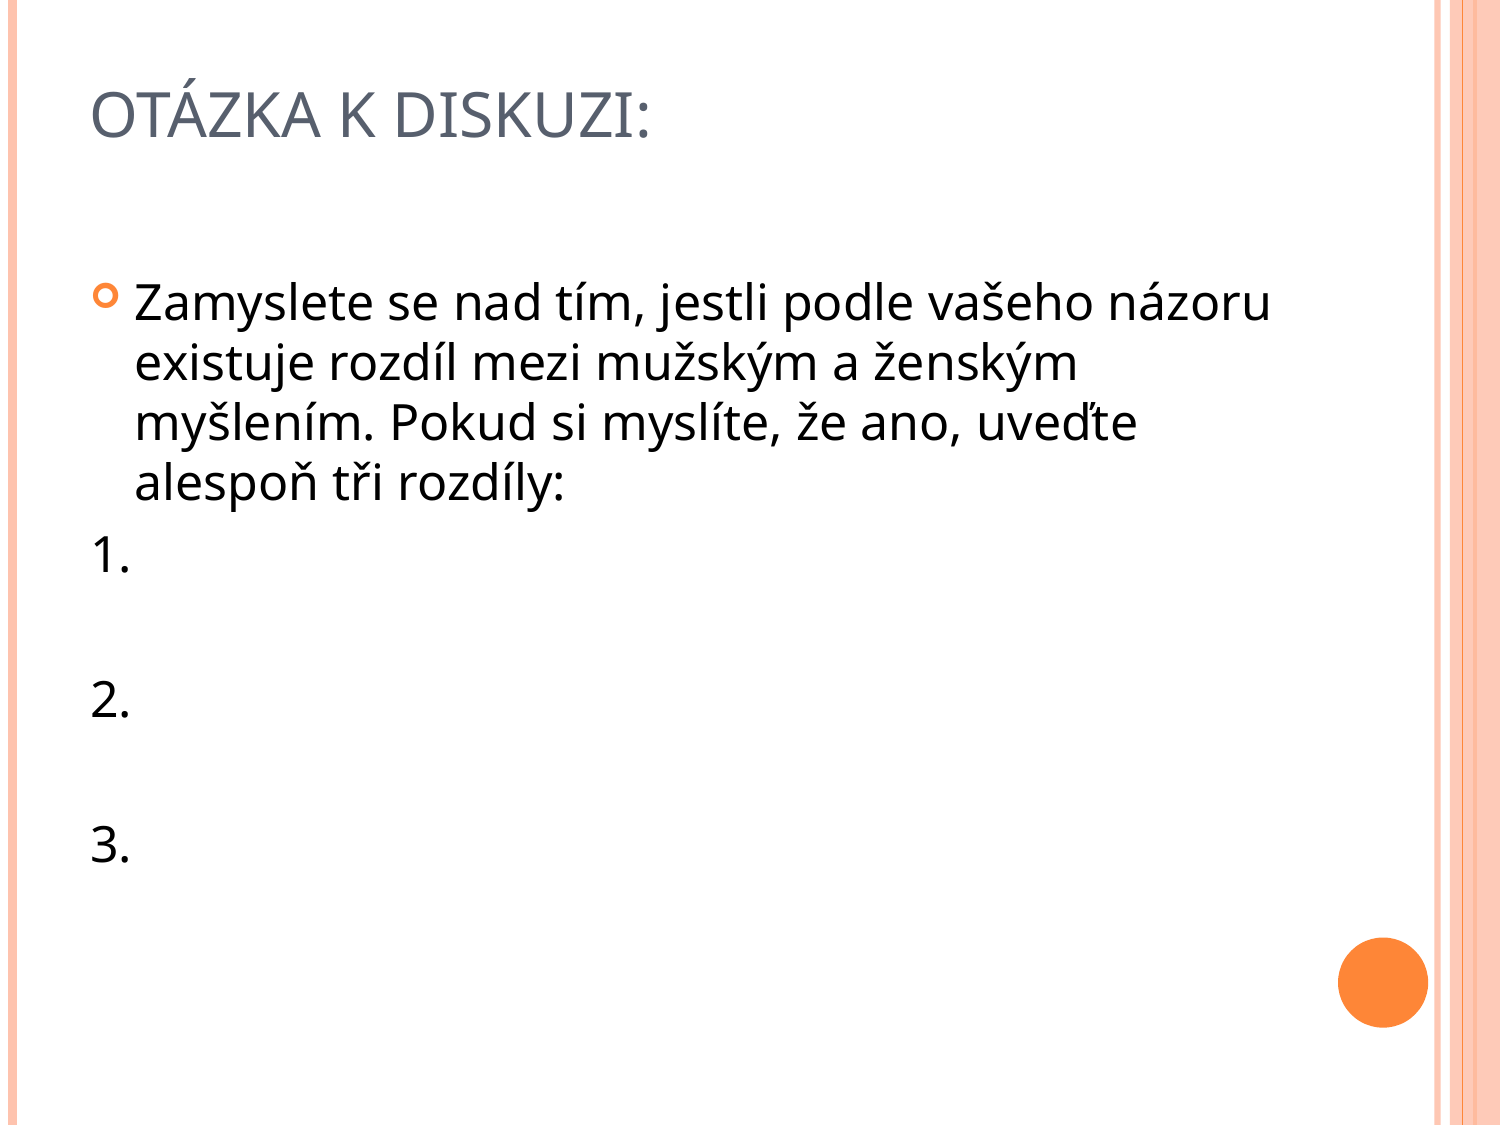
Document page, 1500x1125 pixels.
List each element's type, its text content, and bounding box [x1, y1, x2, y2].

title OTÁZKA K DISKUZI: [74, 44, 1300, 233]
list Zamyslete se nad tím, jestli podle vašeho názoru existuje rozdíl mezi mužským a ženským myšlením. Pokud si myslíte, že ano, uveďte alespoň tři rozdíly: 1. 2. 3. [74, 262, 1300, 1063]
